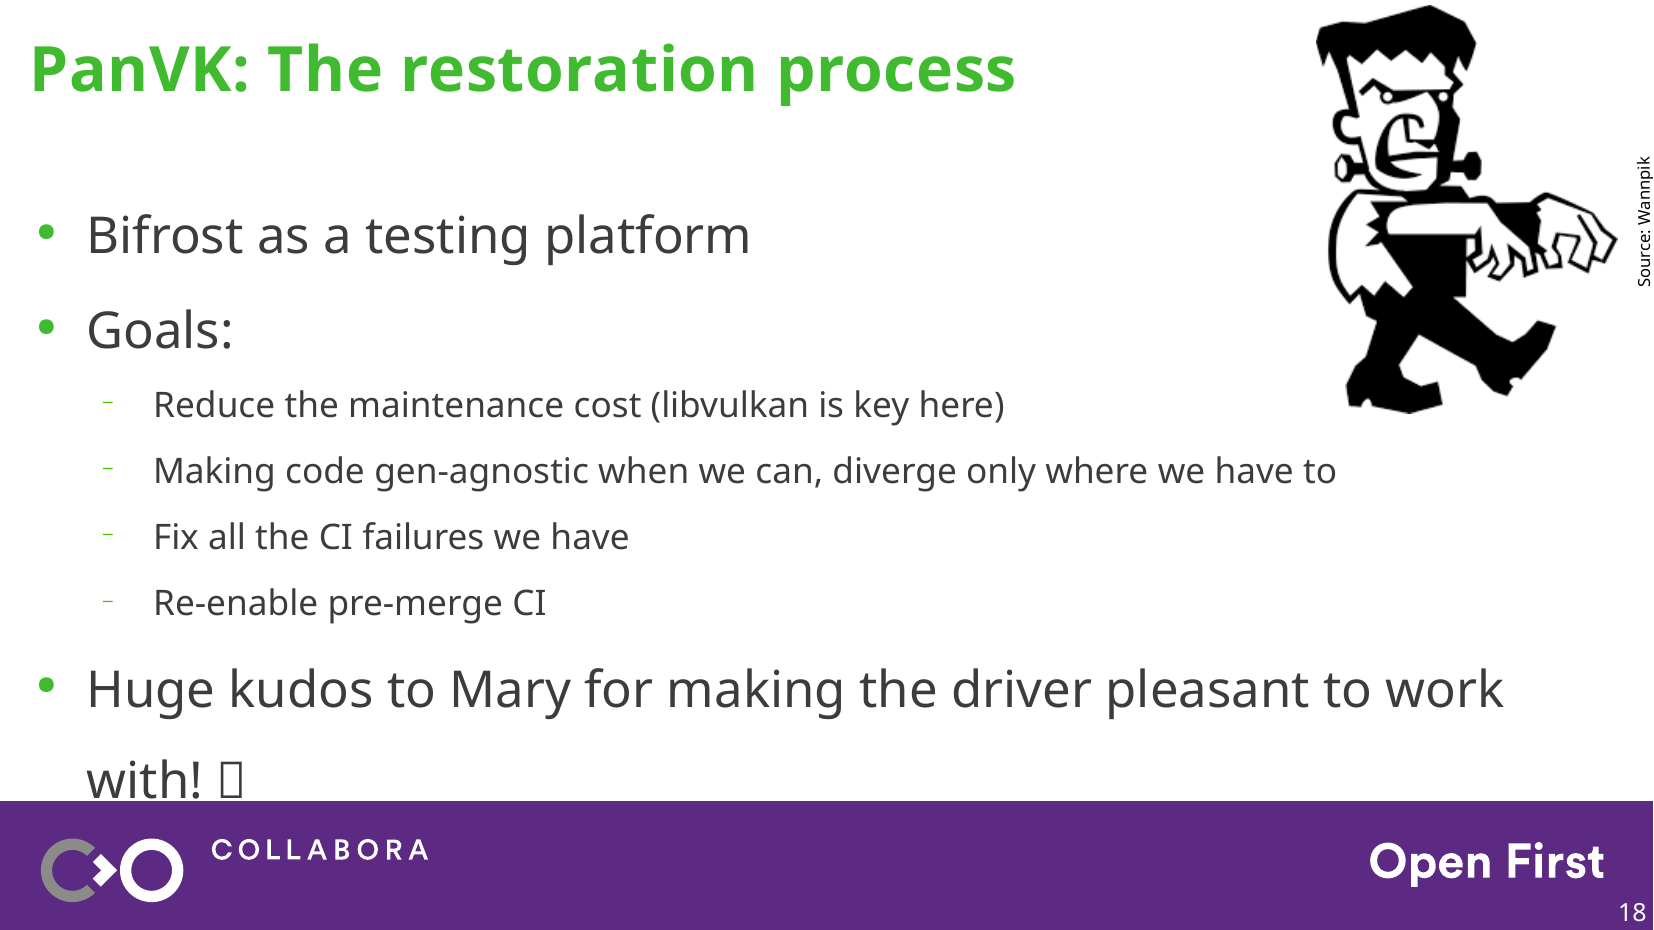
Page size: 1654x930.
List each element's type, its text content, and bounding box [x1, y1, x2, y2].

title PanVK: The restoration process [29, 28, 1316, 147]
list Bifrost as a testing platform Goals: Reduce the maintenance cost (libvulkan is key here) Making code gen-agnostic when we can, diverge only where we have to Fix all the CI failures we have Re-enable pre-merge CI Huge kudos to Mary for making the driver pleasant to work with! 💜 [19, 172, 1607, 816]
text_box Source: Wannpik [1623, 124, 1653, 303]
picture [1316, 5, 1618, 414]
